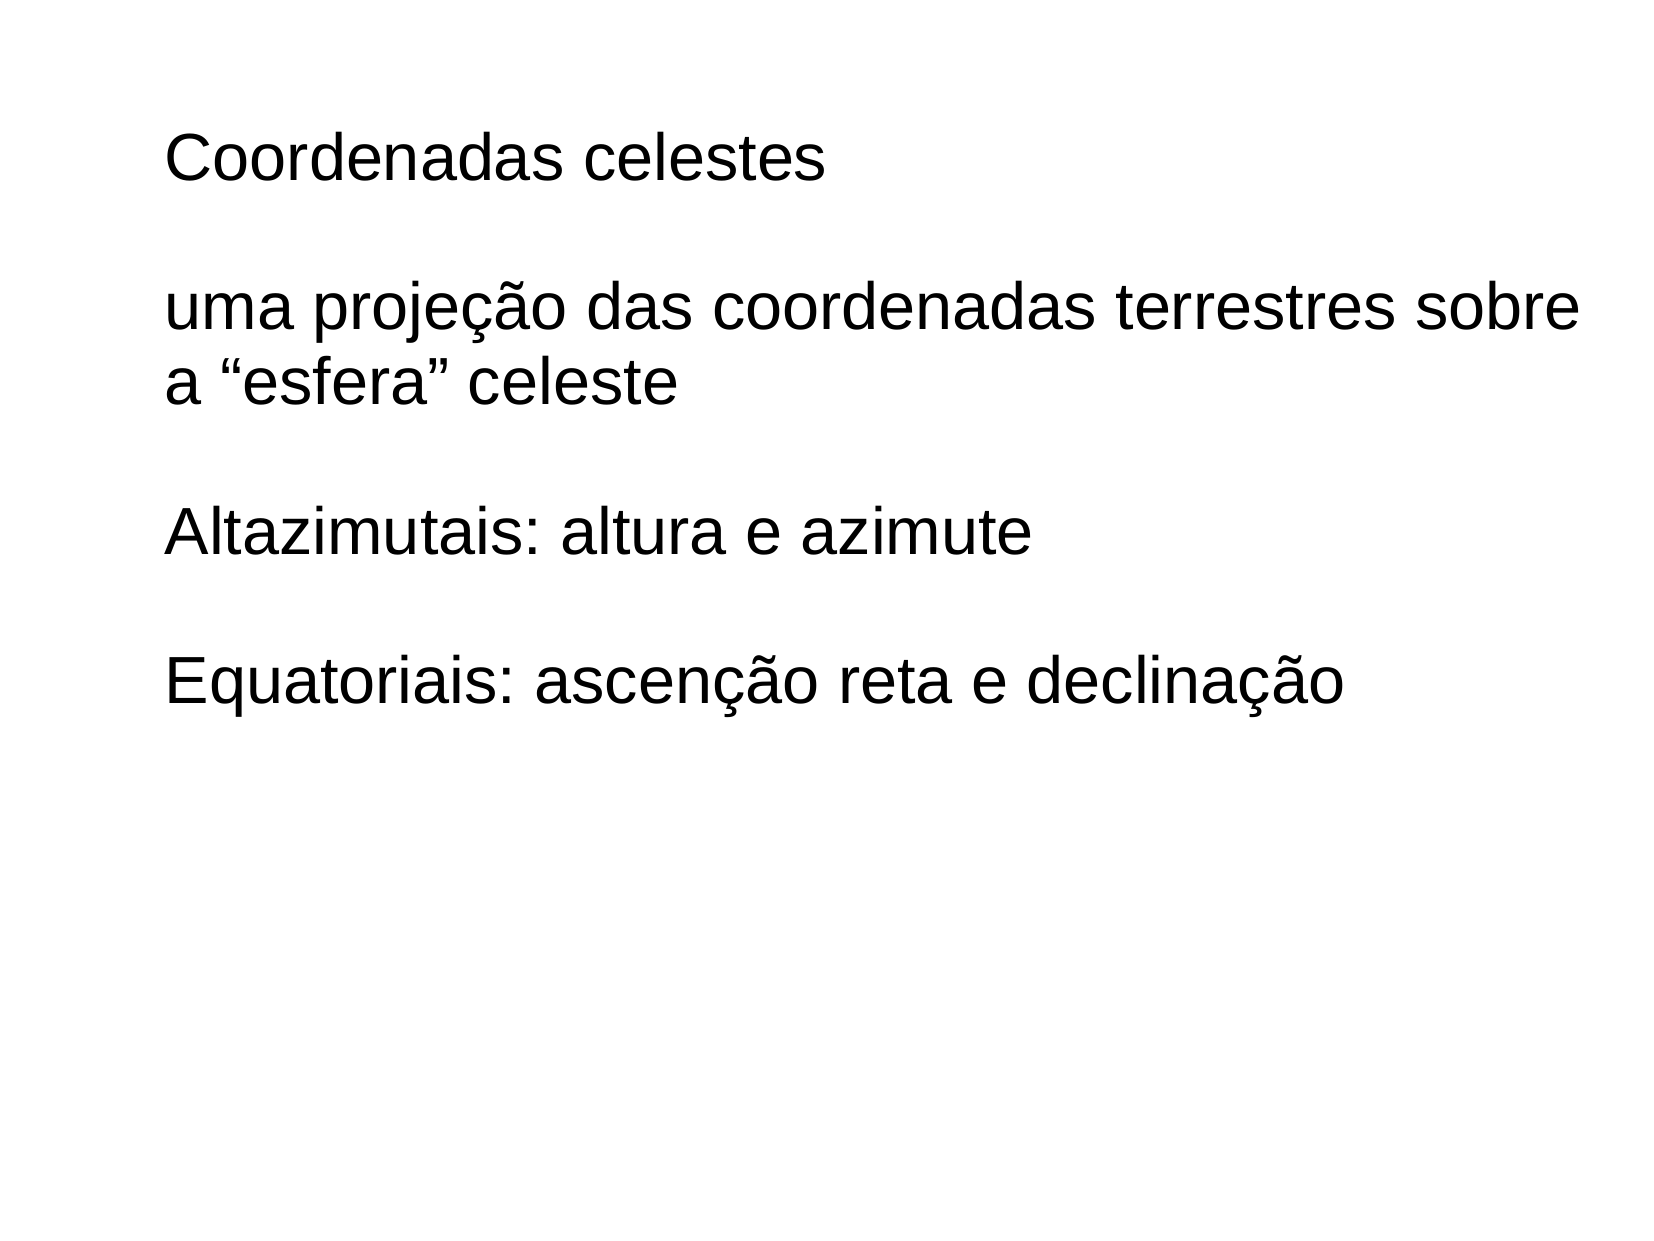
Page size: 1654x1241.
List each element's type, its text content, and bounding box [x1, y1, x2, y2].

text_box Coordenadas celestes uma projeção das coordenadas terrestres sobre a “esfera” celeste Altazimutais: altura e azimute Equatoriais: ascenção reta e declinação [150, 112, 1605, 726]
